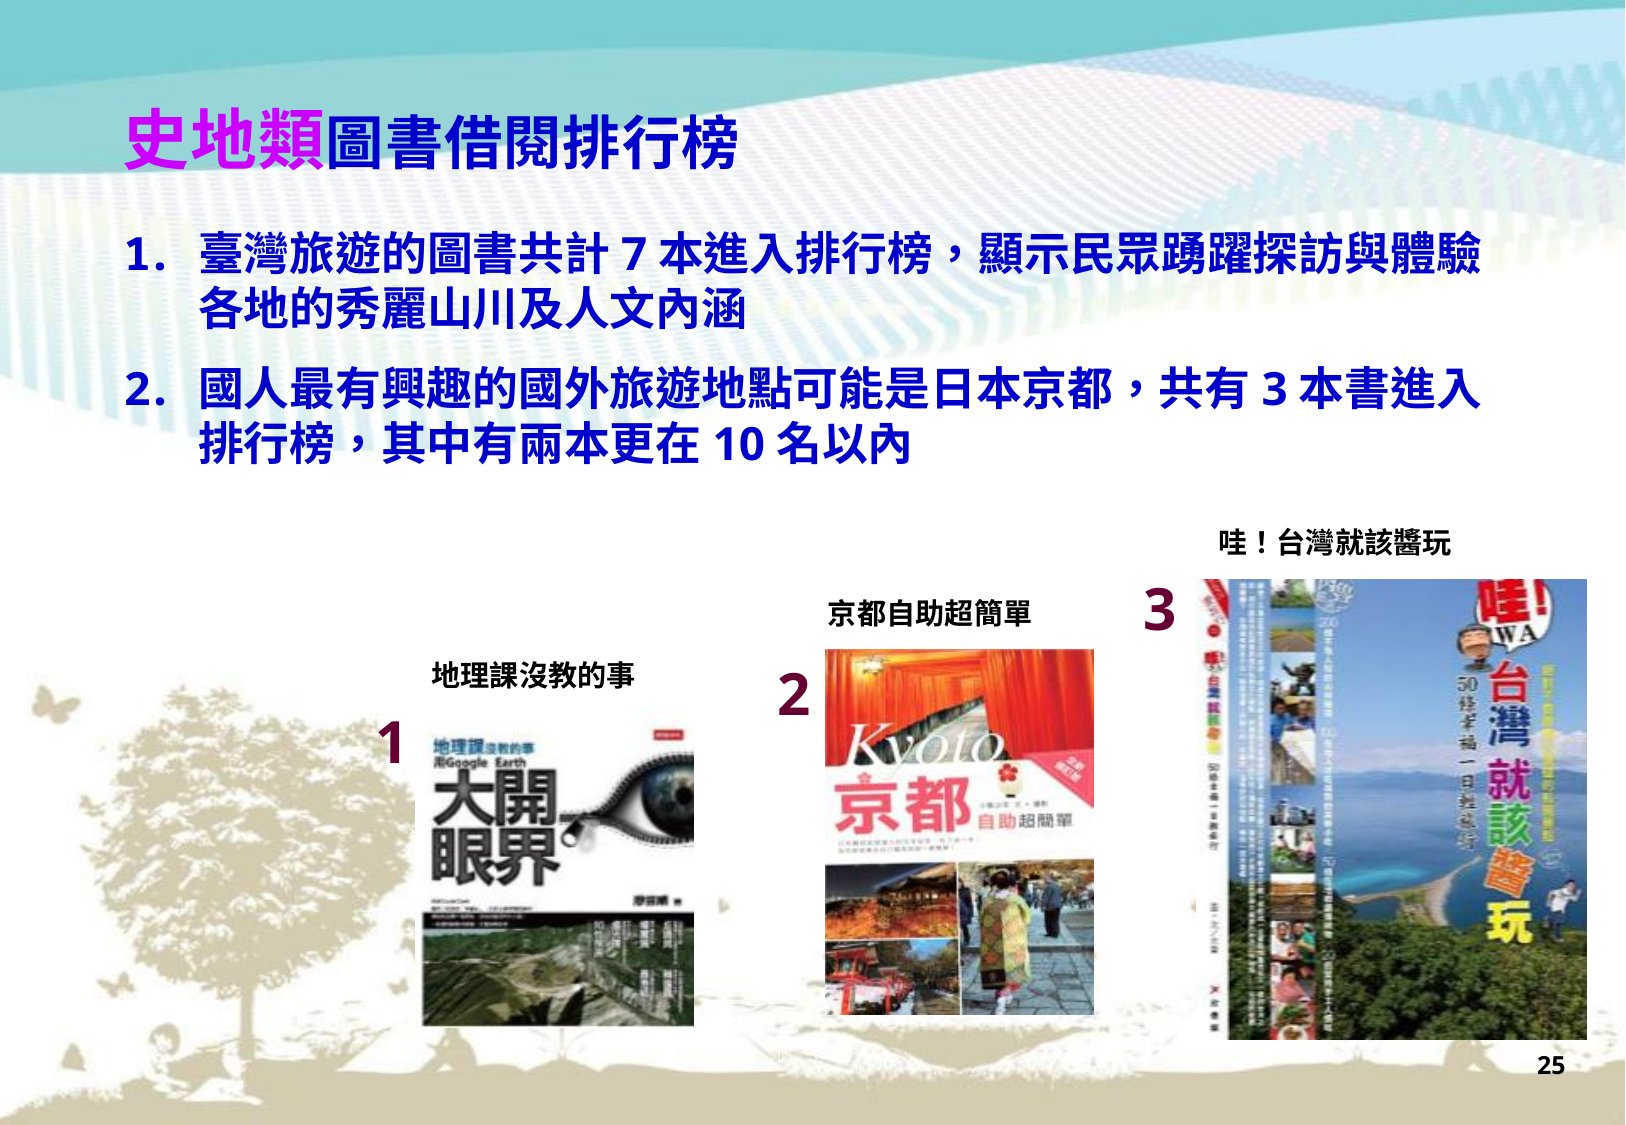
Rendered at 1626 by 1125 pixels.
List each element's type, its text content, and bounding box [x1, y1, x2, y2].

text_box 3 [1128, 564, 1192, 650]
text_box 2 [762, 649, 825, 736]
picture [0, 0, 1625, 1125]
text_box 哇！台灣就該醬玩 [1203, 516, 1467, 567]
text_box 地理課沒教的事 [416, 649, 652, 700]
text_box 京都自助超簡單 [813, 587, 1048, 638]
text_box 史地類圖書借閱排行榜 [107, 89, 756, 185]
text_box 1 [360, 697, 424, 783]
text_box 臺灣旅遊的圖書共計7本進入排行榜，顯示民眾踴躍探訪與體驗各地的秀麗山川及人文內涵 國人最有興趣的國外旅遊地點可能是日本京都，共有3本書進入排行榜，其中有兩本更在10名以內 [108, 208, 1504, 486]
